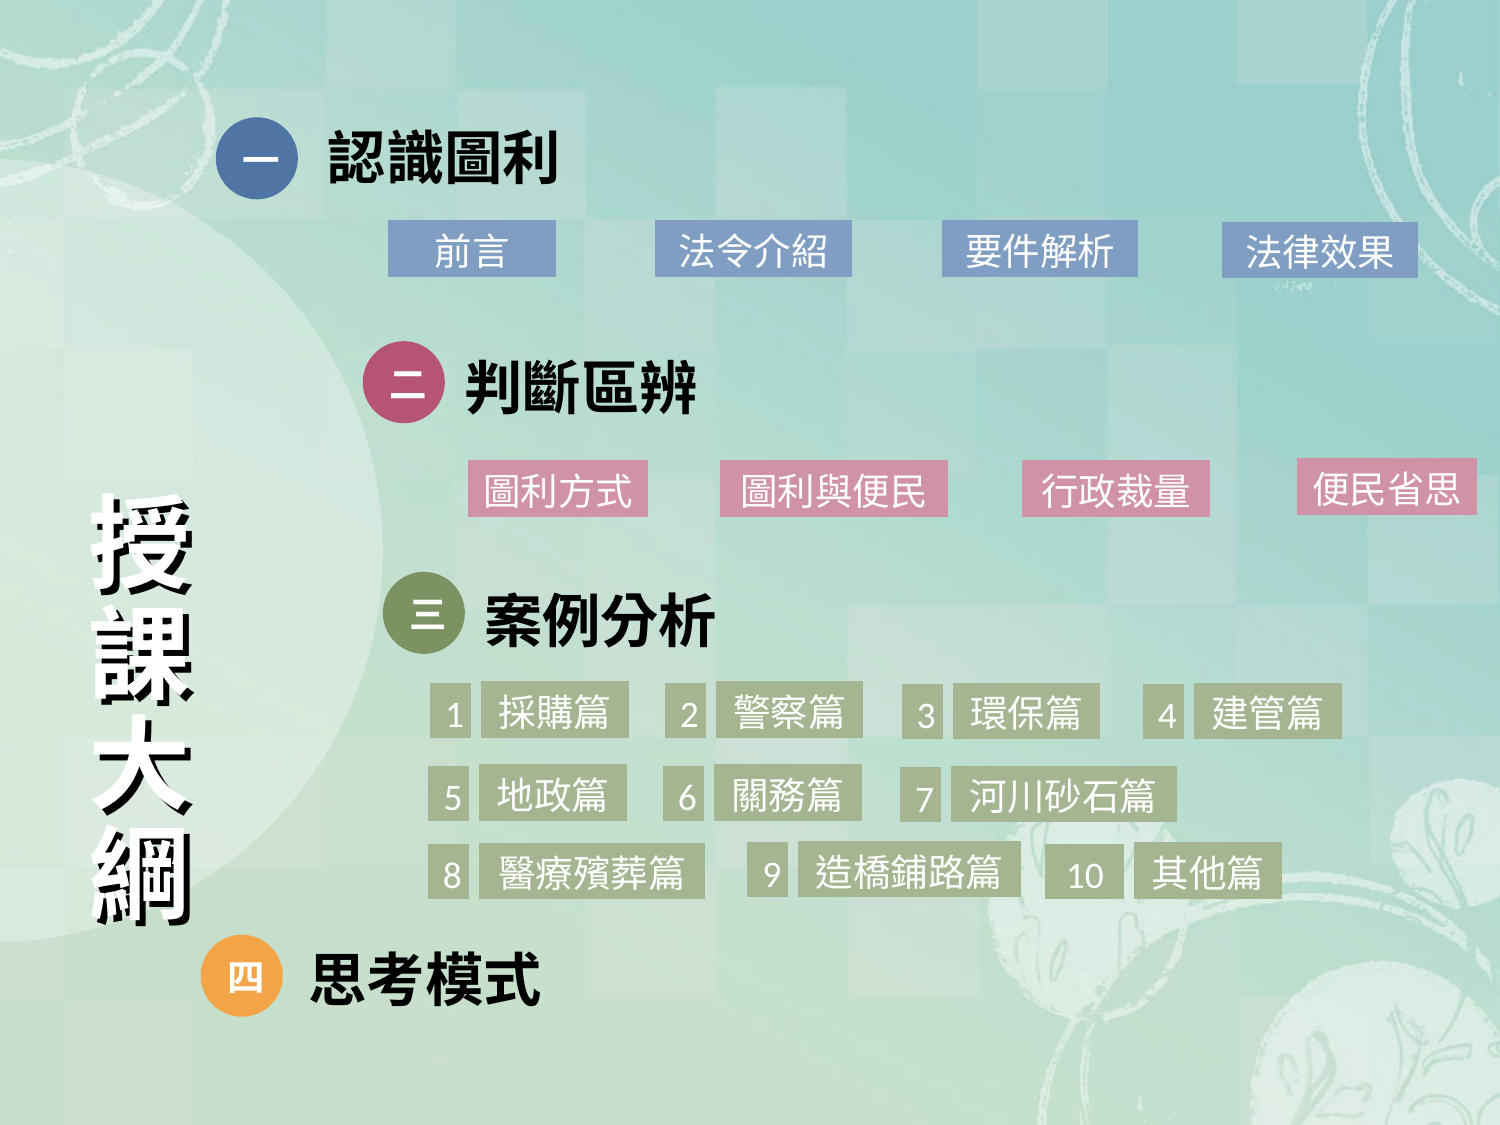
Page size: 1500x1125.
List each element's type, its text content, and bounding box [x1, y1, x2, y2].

text_box 採購篇 [481, 681, 629, 738]
text_box 思考模式 [293, 935, 560, 1022]
text_box 圖利與便民 [720, 460, 948, 517]
text_box 關務篇 [714, 764, 862, 821]
text_box 9 [747, 842, 788, 897]
text_box 案例分析 [469, 576, 736, 663]
text_box 行政裁量 [1022, 460, 1210, 517]
text_box 2 [665, 683, 706, 738]
text_box 前言 [388, 220, 556, 277]
text_box 其他篇 [1134, 842, 1282, 899]
text_box 警察篇 [716, 681, 863, 738]
text_box 造橋鋪路篇 [798, 841, 1021, 897]
text_box 法律效果 [1222, 222, 1418, 278]
text_box 一 [215, 117, 298, 200]
text_box 5 [428, 766, 469, 821]
text_box 6 [663, 766, 704, 821]
text_box 法令介紹 [655, 220, 852, 277]
text_box 建管篇 [1194, 683, 1342, 739]
text_box 認識圖利 [312, 113, 579, 200]
text_box 要件解析 [942, 220, 1138, 277]
text_box 醫療殯葬篇 [479, 843, 705, 899]
text_box 3 [902, 684, 943, 739]
text_box 便民省思 [1297, 458, 1477, 515]
text_box [125, 857, 130, 871]
text_box 圖利方式 [468, 460, 648, 517]
title 授課大綱 [73, 485, 244, 758]
text_box 河川砂石篇 [951, 766, 1177, 822]
text_box 三 [382, 571, 465, 654]
text_box 4 [1143, 684, 1184, 739]
text_box 四 [200, 934, 283, 1017]
text_box [0, 159, 383, 943]
text_box 7 [900, 767, 941, 822]
text_box 判斷區辨 [449, 343, 716, 430]
text_box 二 [362, 341, 445, 424]
text_box 1 [430, 683, 471, 738]
text_box 10 [1045, 844, 1124, 899]
text_box [146, 901, 154, 911]
text_box [152, 845, 161, 852]
text_box [122, 909, 130, 920]
text_box 8 [428, 844, 469, 899]
text_box 環保篇 [953, 683, 1100, 739]
text_box 地政篇 [479, 764, 627, 821]
